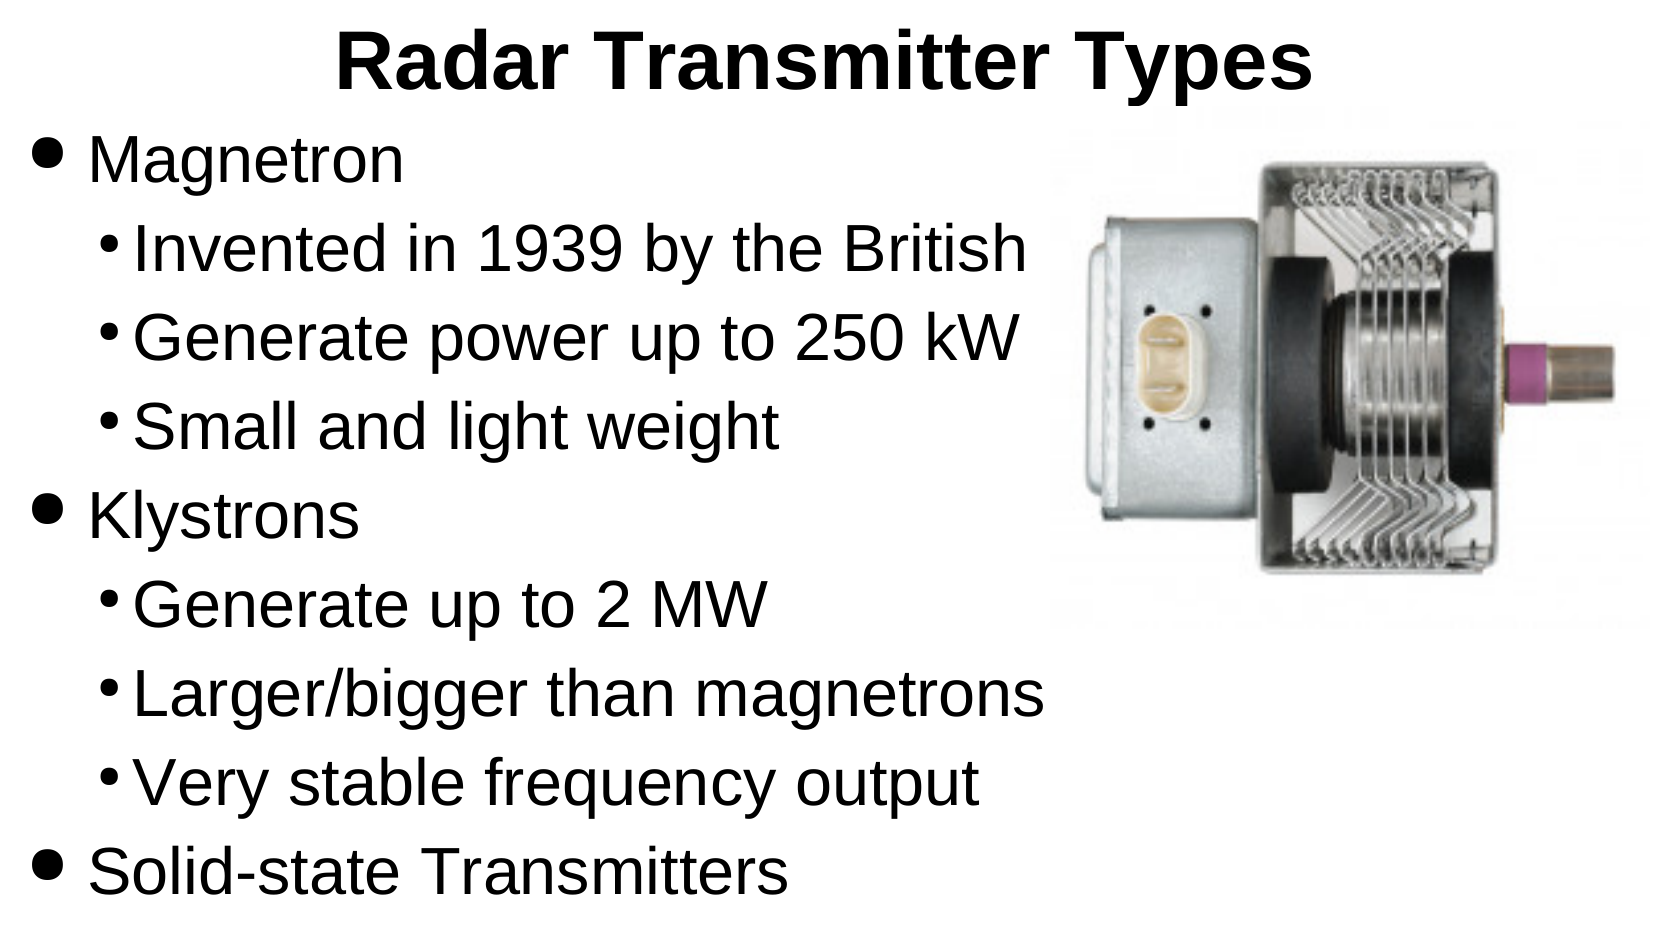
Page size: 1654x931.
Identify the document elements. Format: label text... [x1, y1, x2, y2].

picture [1050, 106, 1650, 629]
text_box Magnetron Invented in 1939 by the British Generate power up to 250 kW Small and light weight Klystrons Generate up to 2 MW Larger/bigger than magnetrons Very stable frequency output Solid-state Transmitters [11, 108, 1088, 915]
title Radar Transmitter Types [0, 5, 1654, 107]
